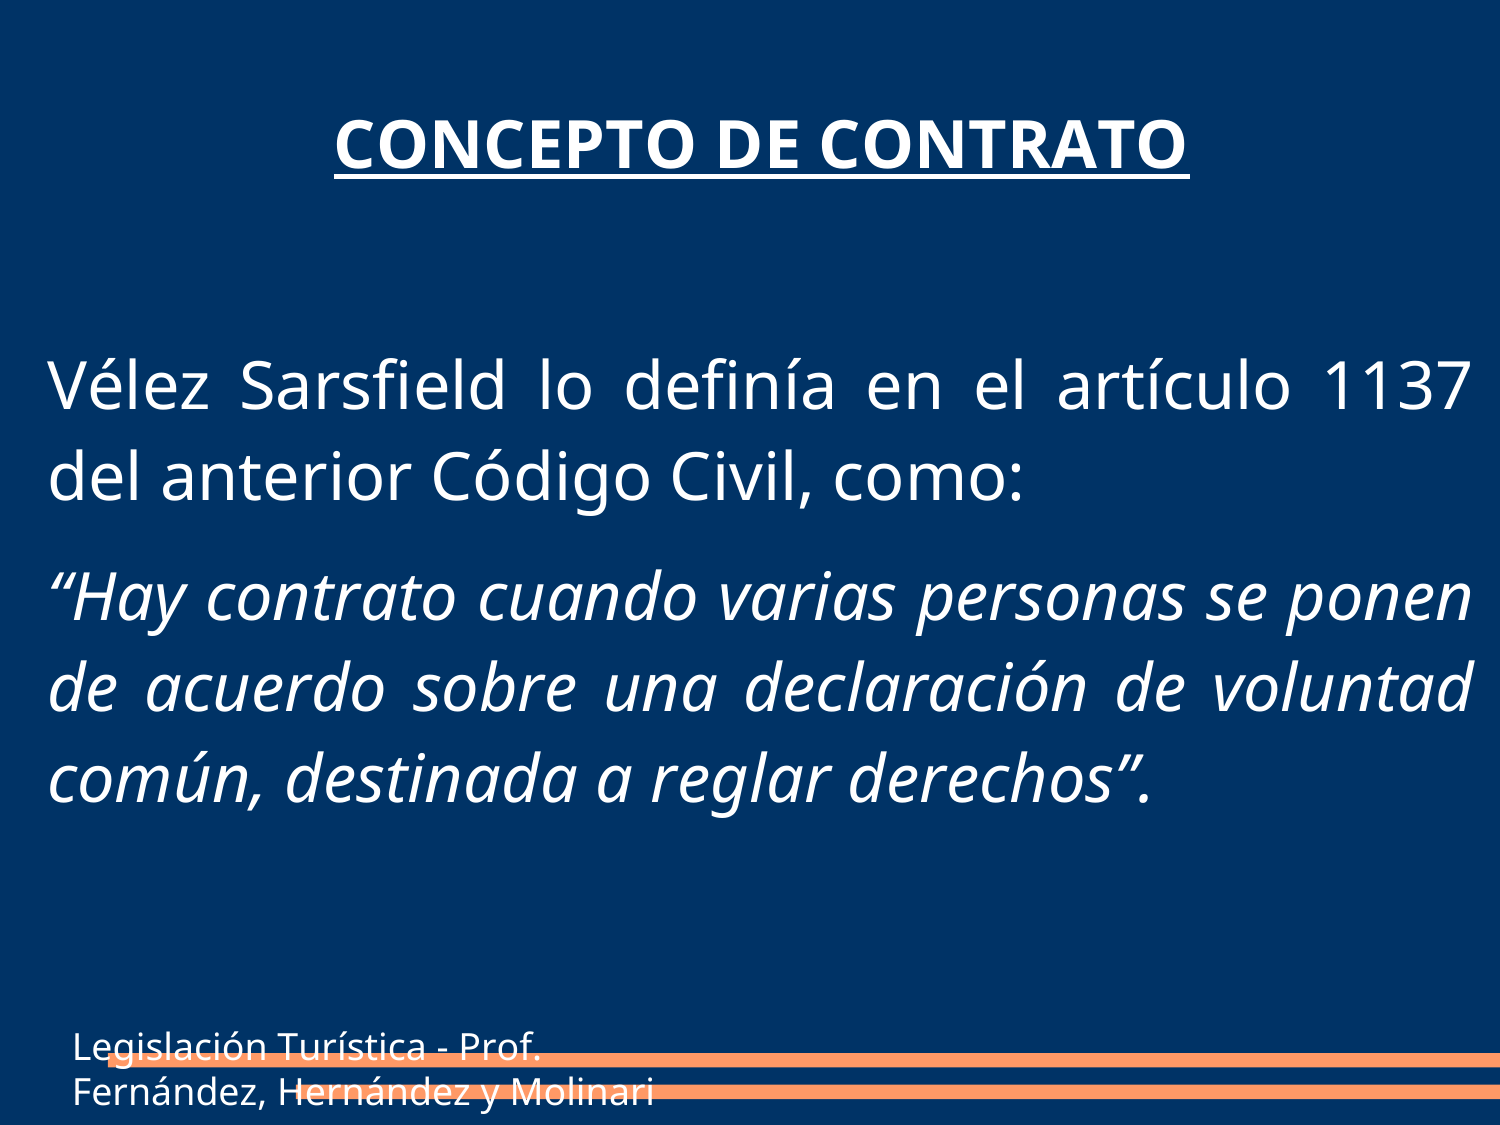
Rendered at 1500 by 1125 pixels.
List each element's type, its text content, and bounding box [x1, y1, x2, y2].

subtitle CONCEPTO DE CONTRATO Vélez Sarsfield lo definía en el artículo 1137 del anterior Código Civil, como: “Hay contrato cuando varias personas se ponen de acuerdo sobre una declaración de voluntad común, destinada a reglar derechos”. [47, 59, 1477, 981]
footer Legislación Turística - Prof. Fernández, Hernández y Molinari [57, 1015, 756, 1066]
